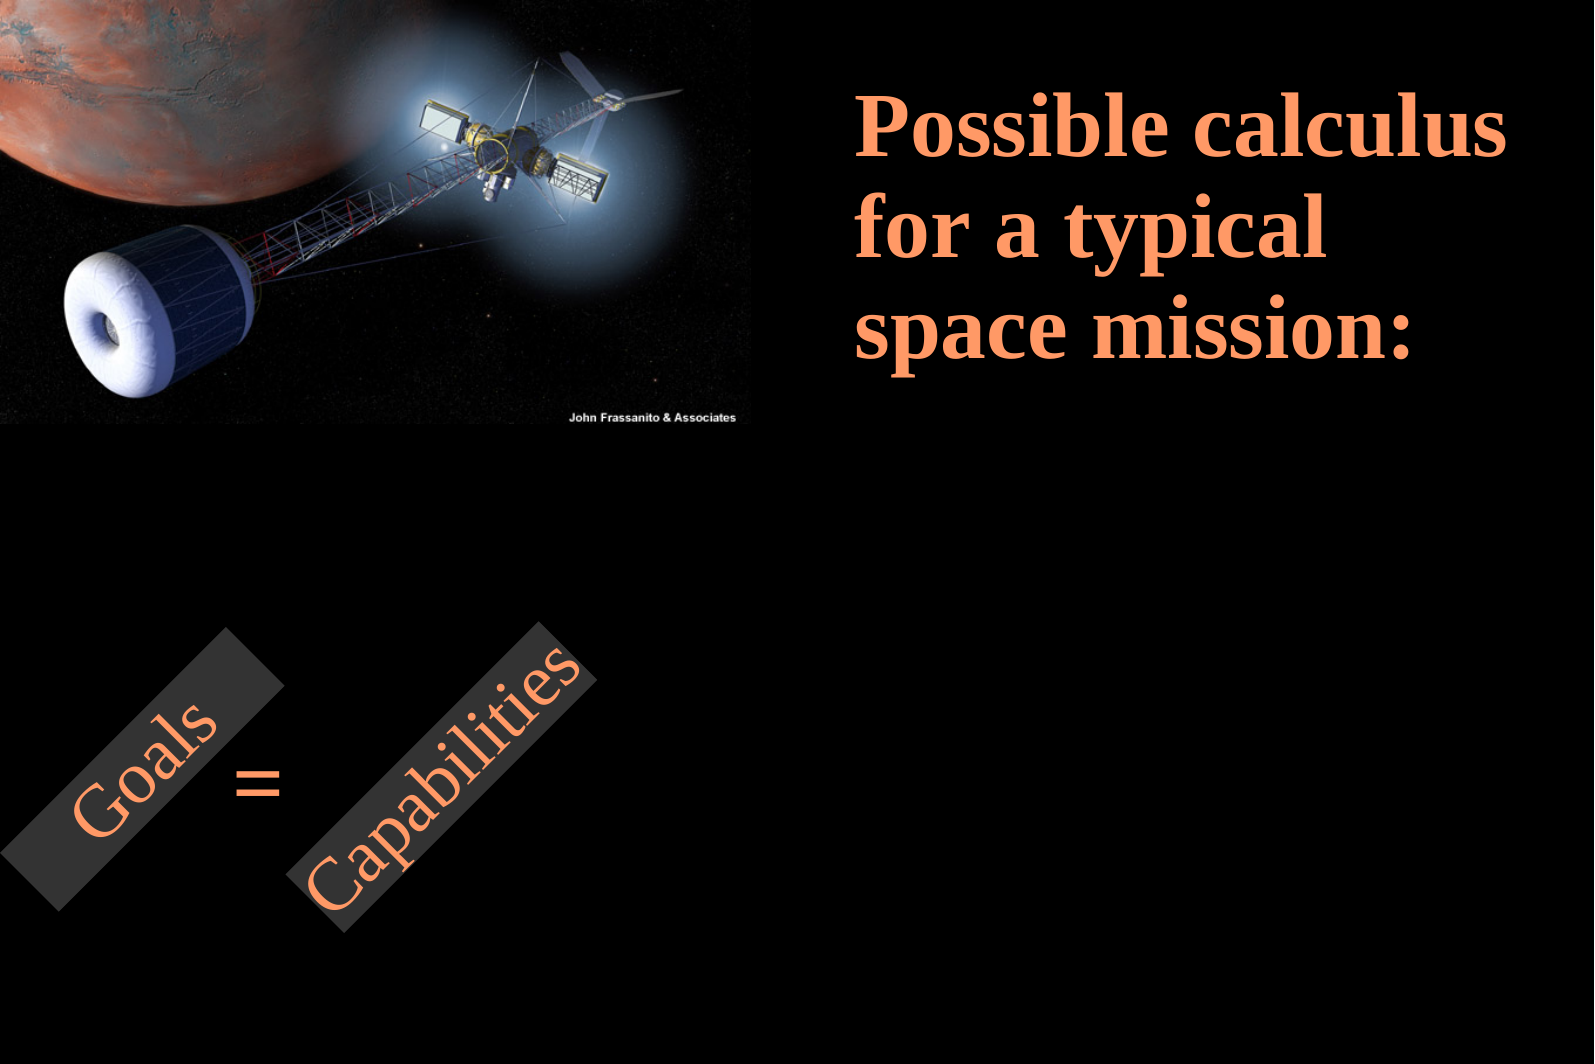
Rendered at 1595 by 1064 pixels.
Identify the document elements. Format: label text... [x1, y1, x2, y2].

text_box Goals [0, 627, 285, 912]
text_box Possible calculus for a typical space mission: [854, 74, 1518, 379]
text_box = [232, 732, 297, 834]
text_box Capabilities [285, 621, 598, 934]
picture [0, 0, 751, 424]
